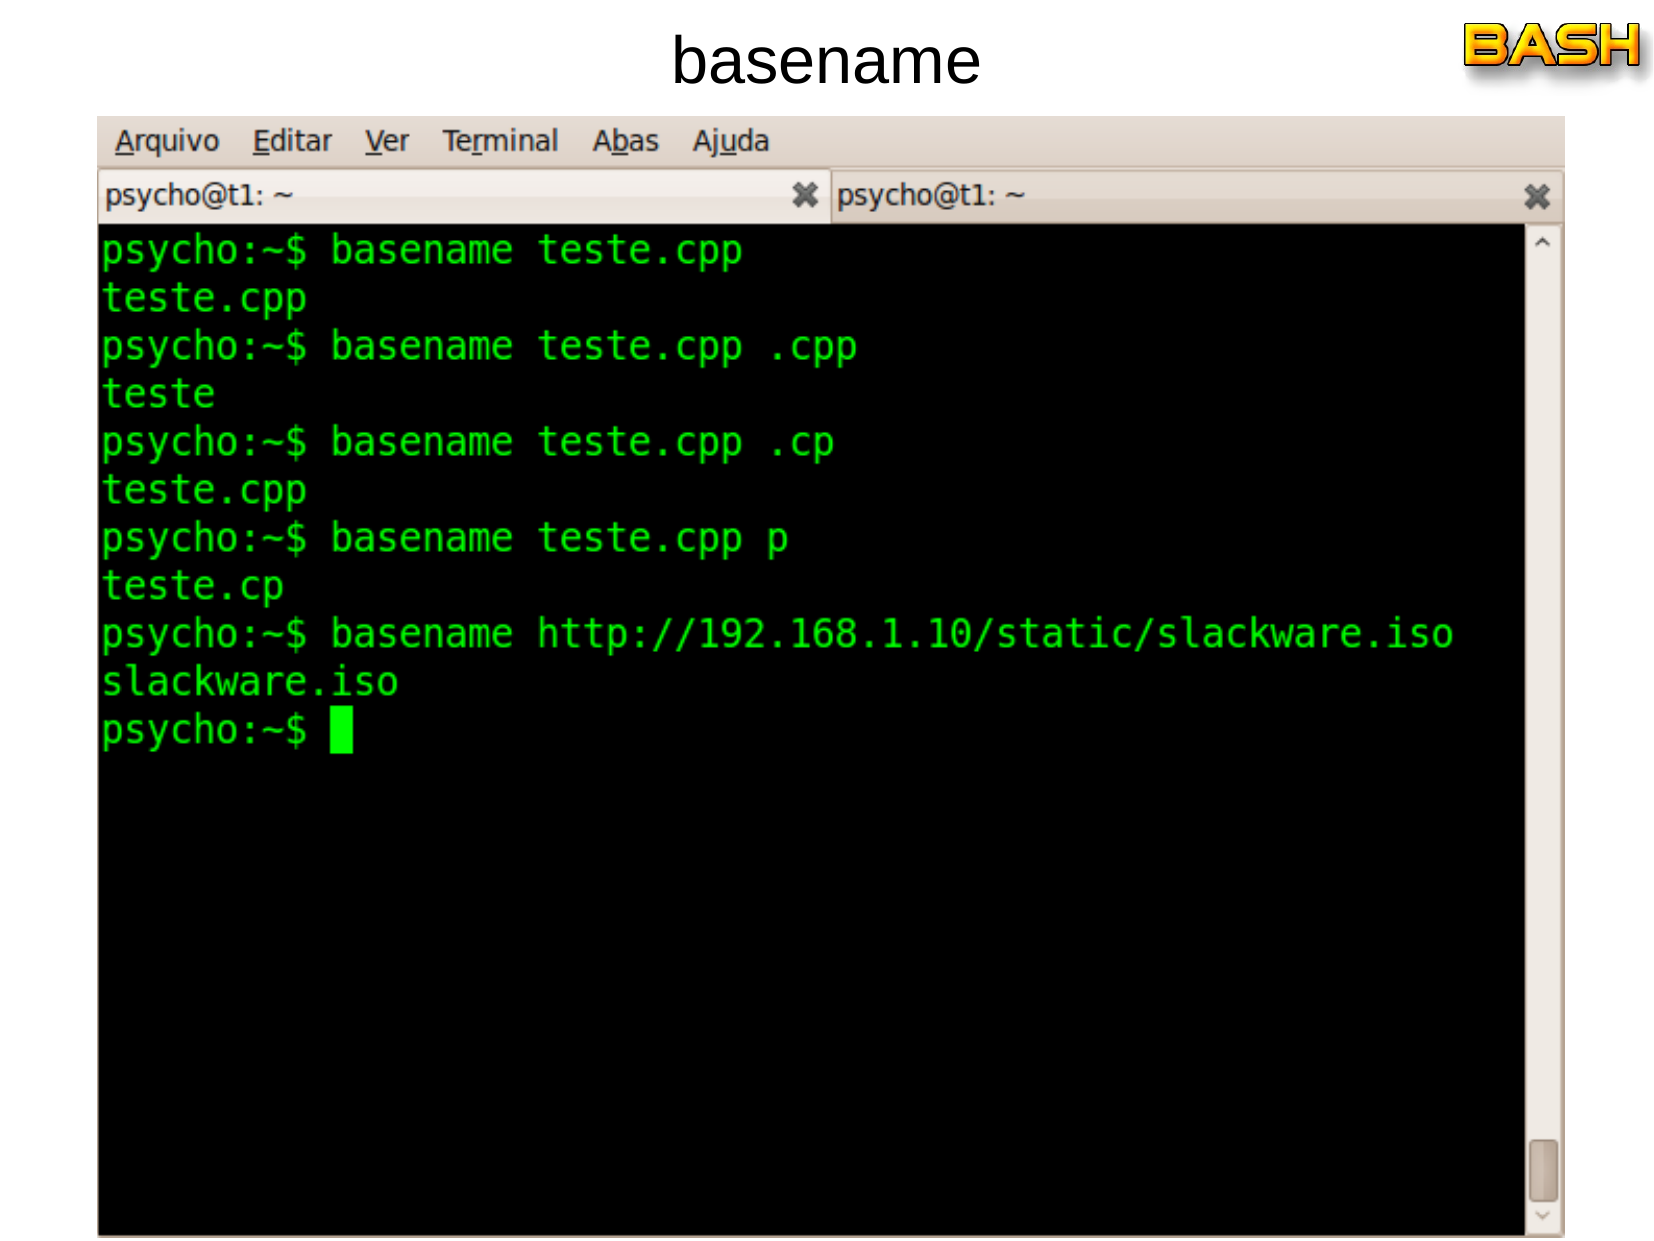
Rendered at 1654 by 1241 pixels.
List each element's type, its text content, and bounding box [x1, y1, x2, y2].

picture [1450, 0, 1654, 96]
picture [97, 116, 1565, 1238]
title basename [82, 22, 1571, 98]
